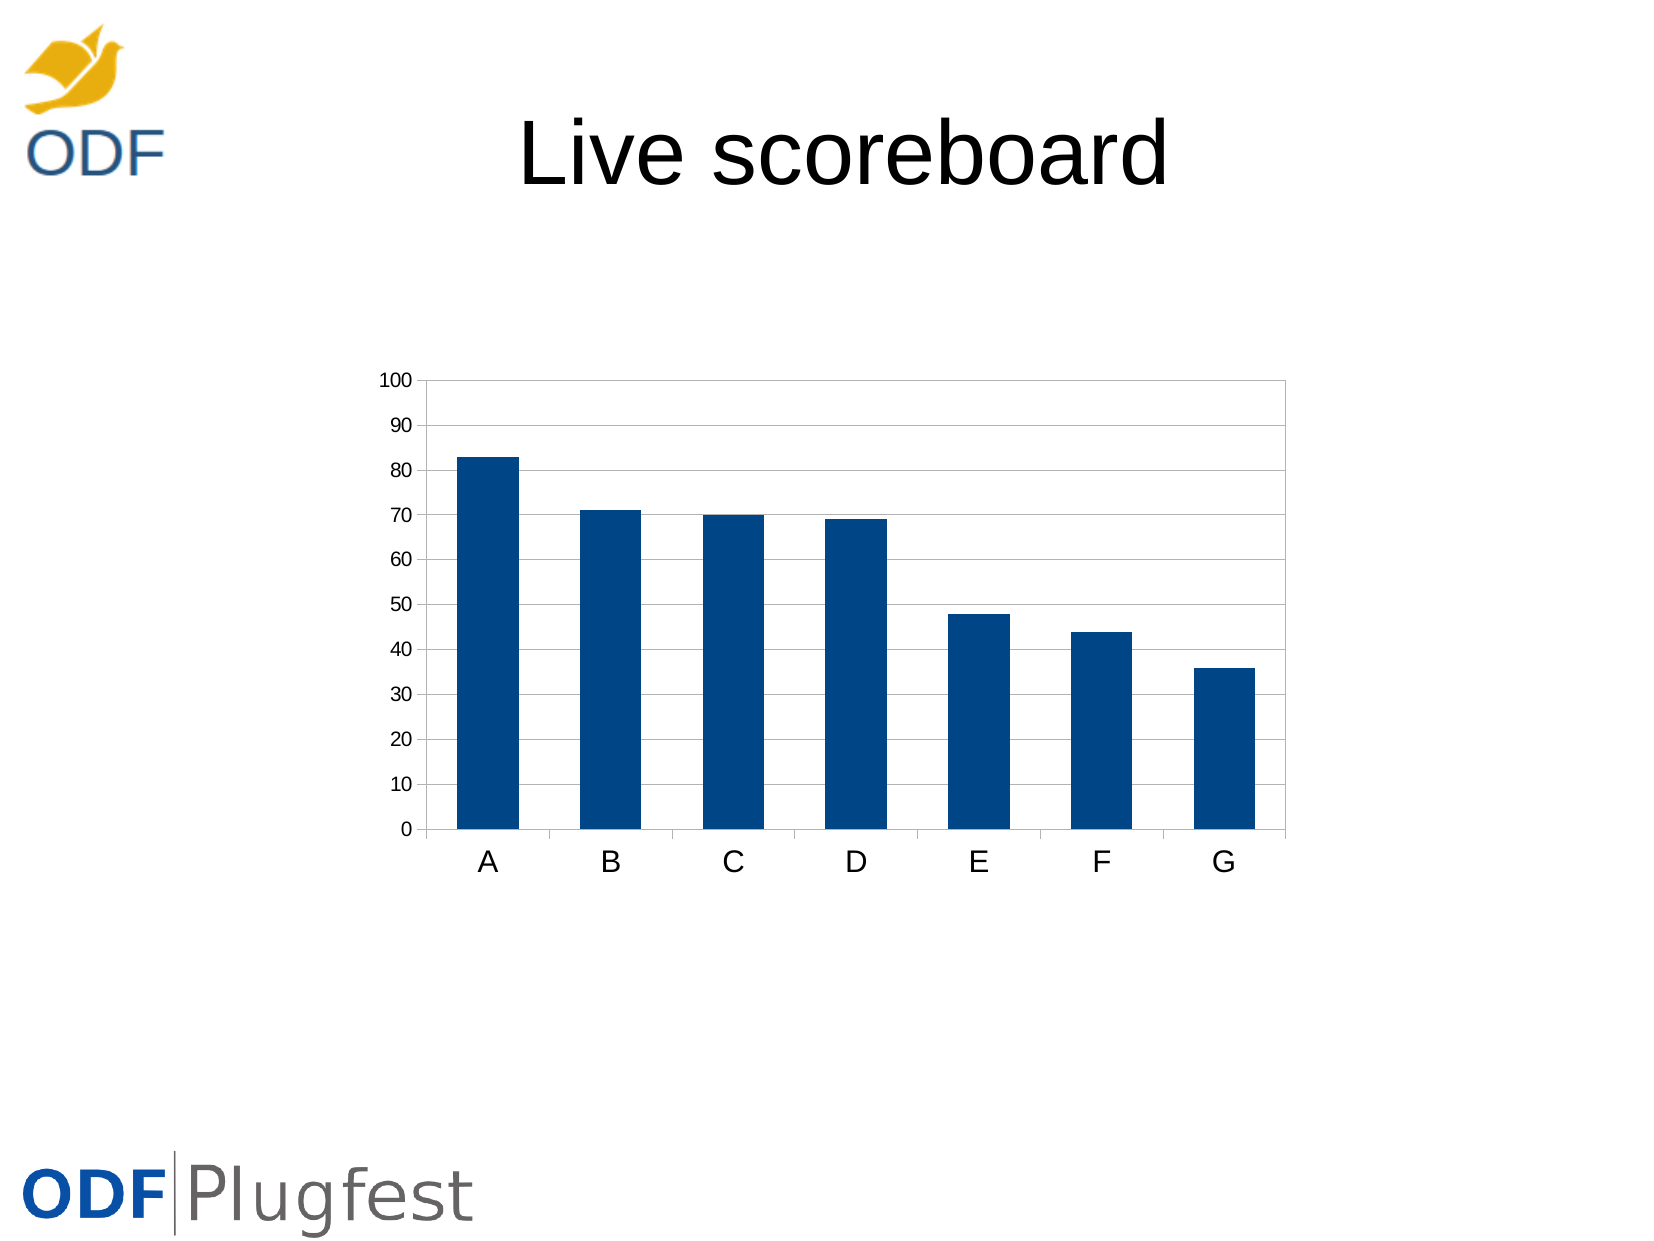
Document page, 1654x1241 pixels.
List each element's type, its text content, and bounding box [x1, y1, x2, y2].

title Live scoreboard [82, 49, 1571, 257]
chart [360, 357, 1305, 889]
picture [23, 1150, 473, 1241]
picture [0, 0, 216, 218]
